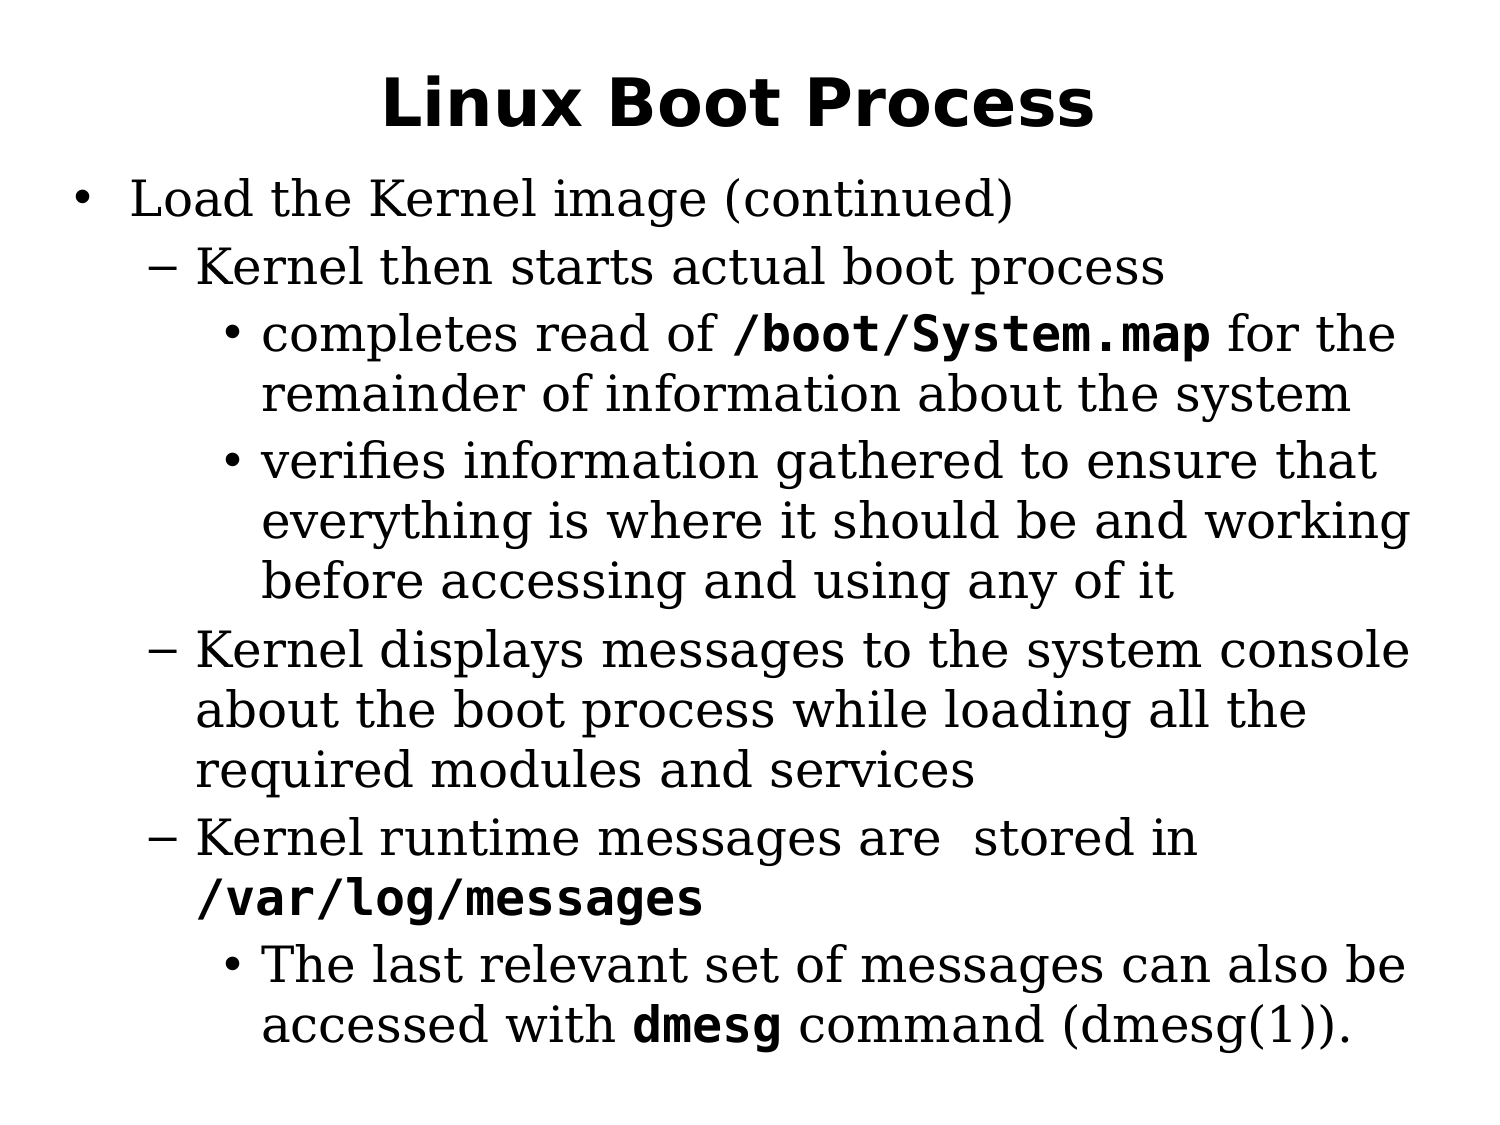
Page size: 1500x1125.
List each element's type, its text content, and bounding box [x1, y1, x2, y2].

list Load the Kernel image (continued) Kernel then starts actual boot process completes read of /boot/System.map for the remainder of information about the system verifies information gathered to ensure that everything is where it should be and working before accessing and using any of it Kernel displays messages to the system console about the boot process while loading all the required modules and services Kernel runtime messages are stored in /var/log/messages The last relevant set of messages can also be accessed with dmesg command (dmesg(1)). [59, 158, 1447, 1061]
title Linux Boot Process [112, 52, 1388, 148]
